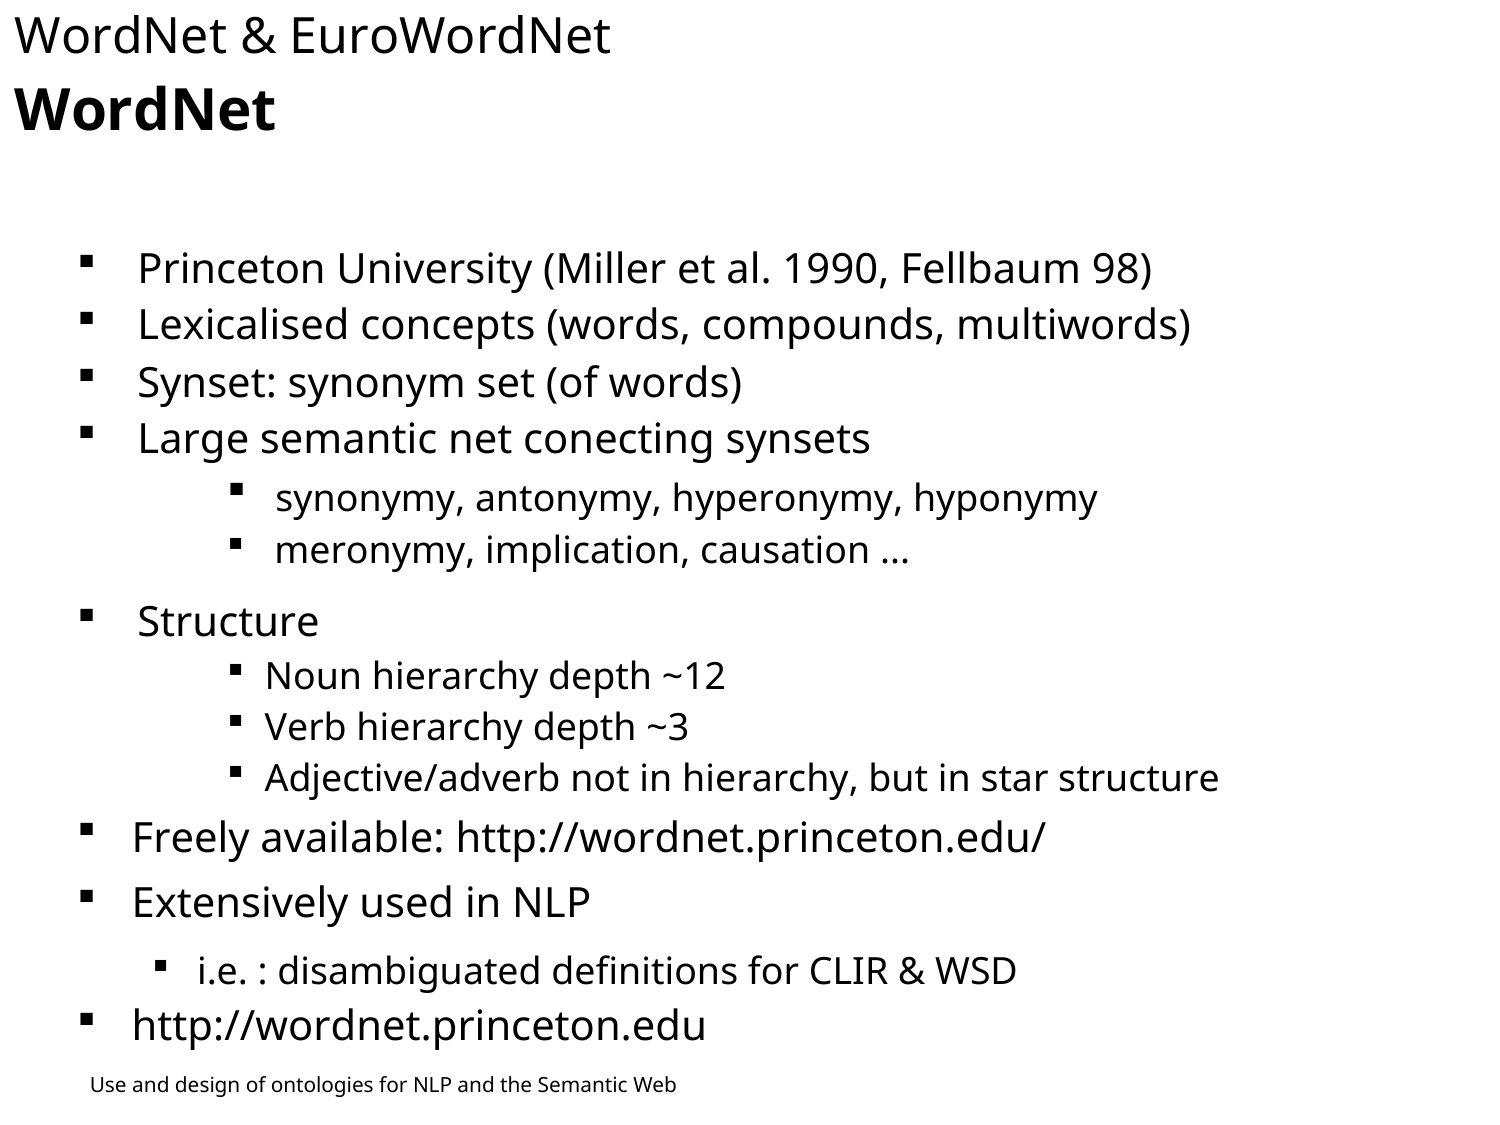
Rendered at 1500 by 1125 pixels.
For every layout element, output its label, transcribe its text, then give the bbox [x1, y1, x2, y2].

title WordNet & EuroWordNet WordNet [0, 0, 1276, 147]
list Princeton University (Miller et al. 1990, Fellbaum 98) Lexicalised concepts (words, compounds, multiwords) Synset: synonym set (of words) Large semantic net conecting synsets synonymy, antonymy, hyperonymy, hyponymy meronymy, implication, causation ... Structure Noun hierarchy depth ~12 Verb hierarchy depth ~3 Adjective/adverb not in hierarchy, but in star structure Freely available: http://wordnet.princeton.edu/ Extensively used in NLP i.e. : disambiguated definitions for CLIR & WSD http://wordnet.princeton.edu [62, 173, 1463, 1052]
